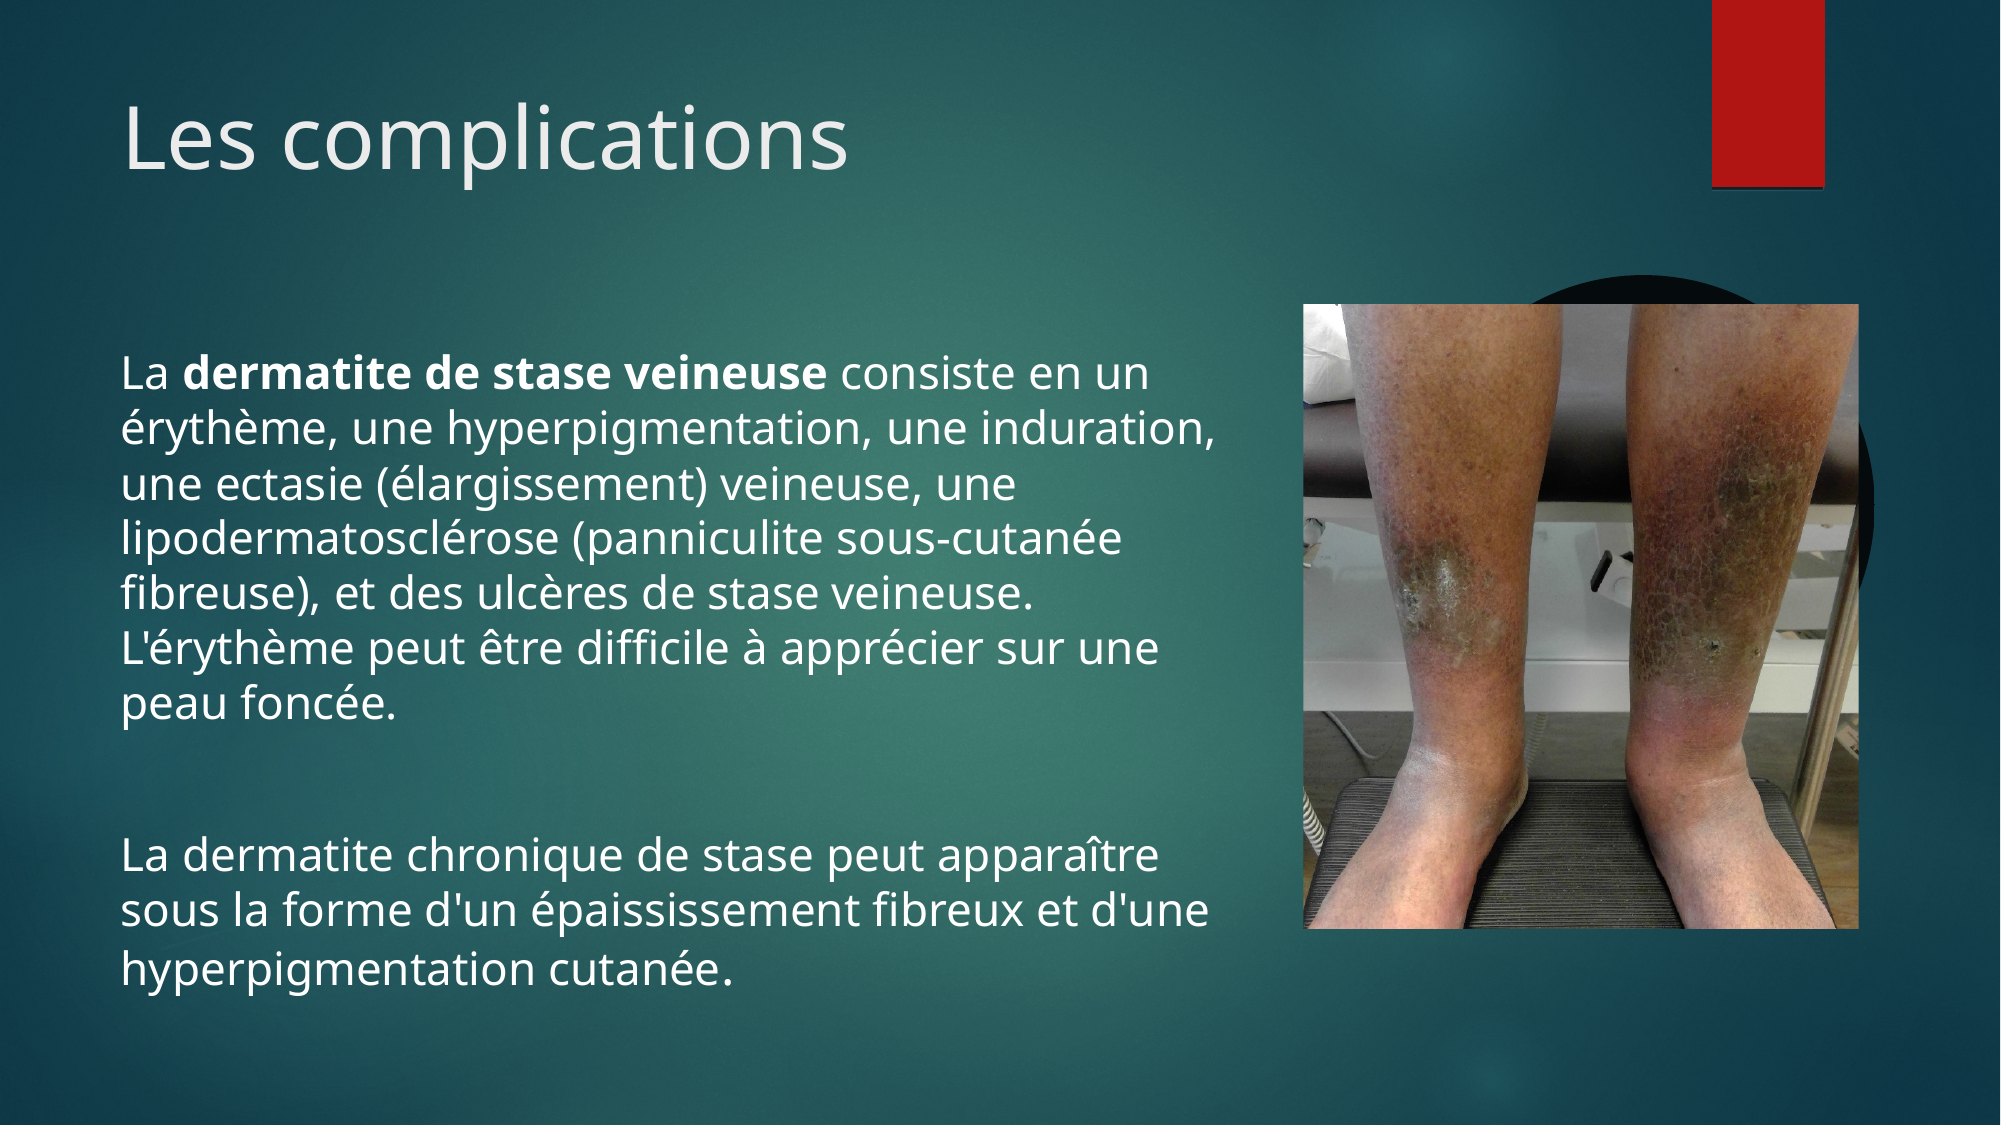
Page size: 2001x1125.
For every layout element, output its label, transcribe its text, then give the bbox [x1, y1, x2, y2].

list La dermatite de stase veineuse consiste en un érythème, une hyperpigmentation, une induration, une ectasie (élargissement) veineuse, une lipodermatosclérose (panniculite sous-cutanée fibreuse), et des ulcères de stase veineuse. L'érythème peut être difficile à apprécier sur une peau foncée. La dermatite chronique de stase peut apparaître sous la forme d'un épaississement fibreux et d'une hyperpigmentation cutanée. [105, 336, 1257, 1026]
picture [1303, 304, 1859, 929]
title Les complications [106, 74, 1649, 305]
